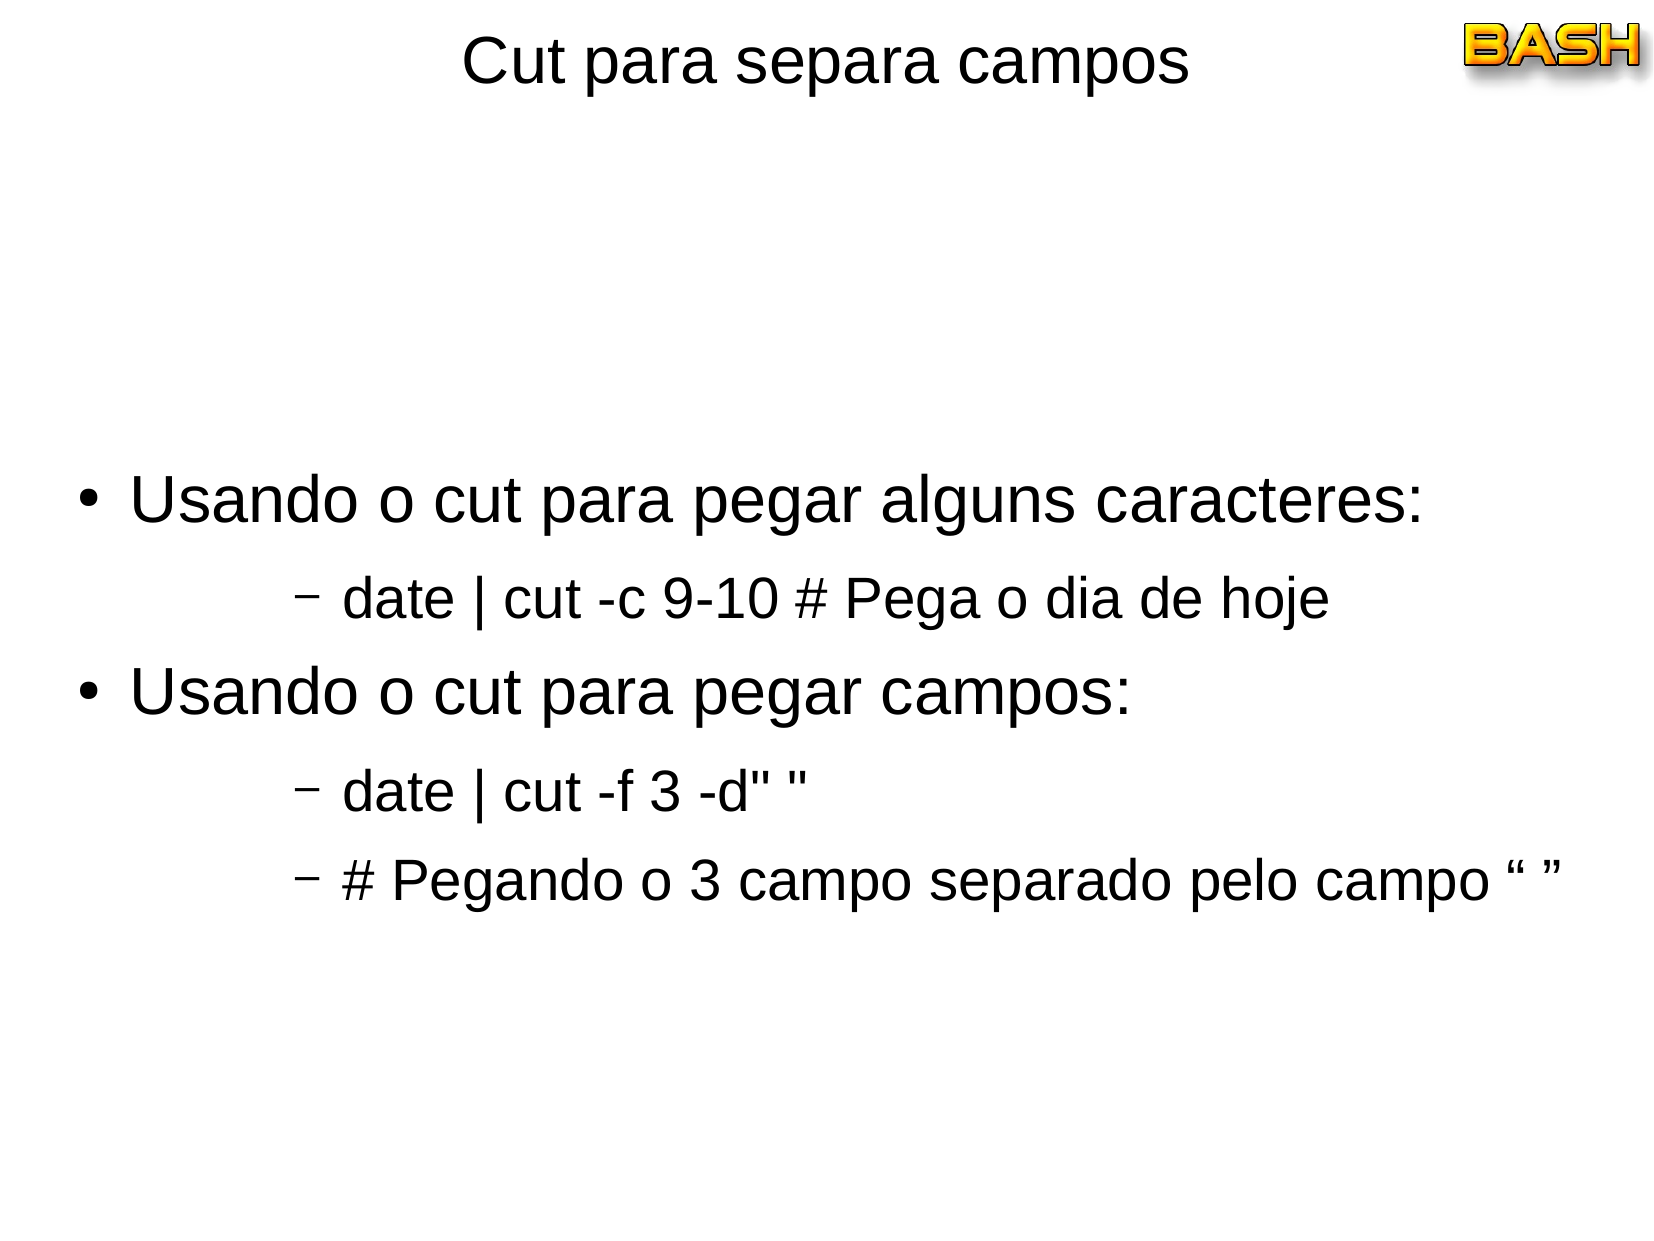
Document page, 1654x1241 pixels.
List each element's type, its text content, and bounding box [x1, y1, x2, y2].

list Usando o cut para pegar alguns caracteres: date | cut -c 9-10 # Pega o dia de hoje Usando o cut para pegar campos: date | cut -f 3 -d" " # Pegando o 3 campo separado pelo campo “ ” [59, 461, 1595, 913]
title Cut para separa campos [82, 22, 1571, 98]
picture [1450, 0, 1654, 96]
